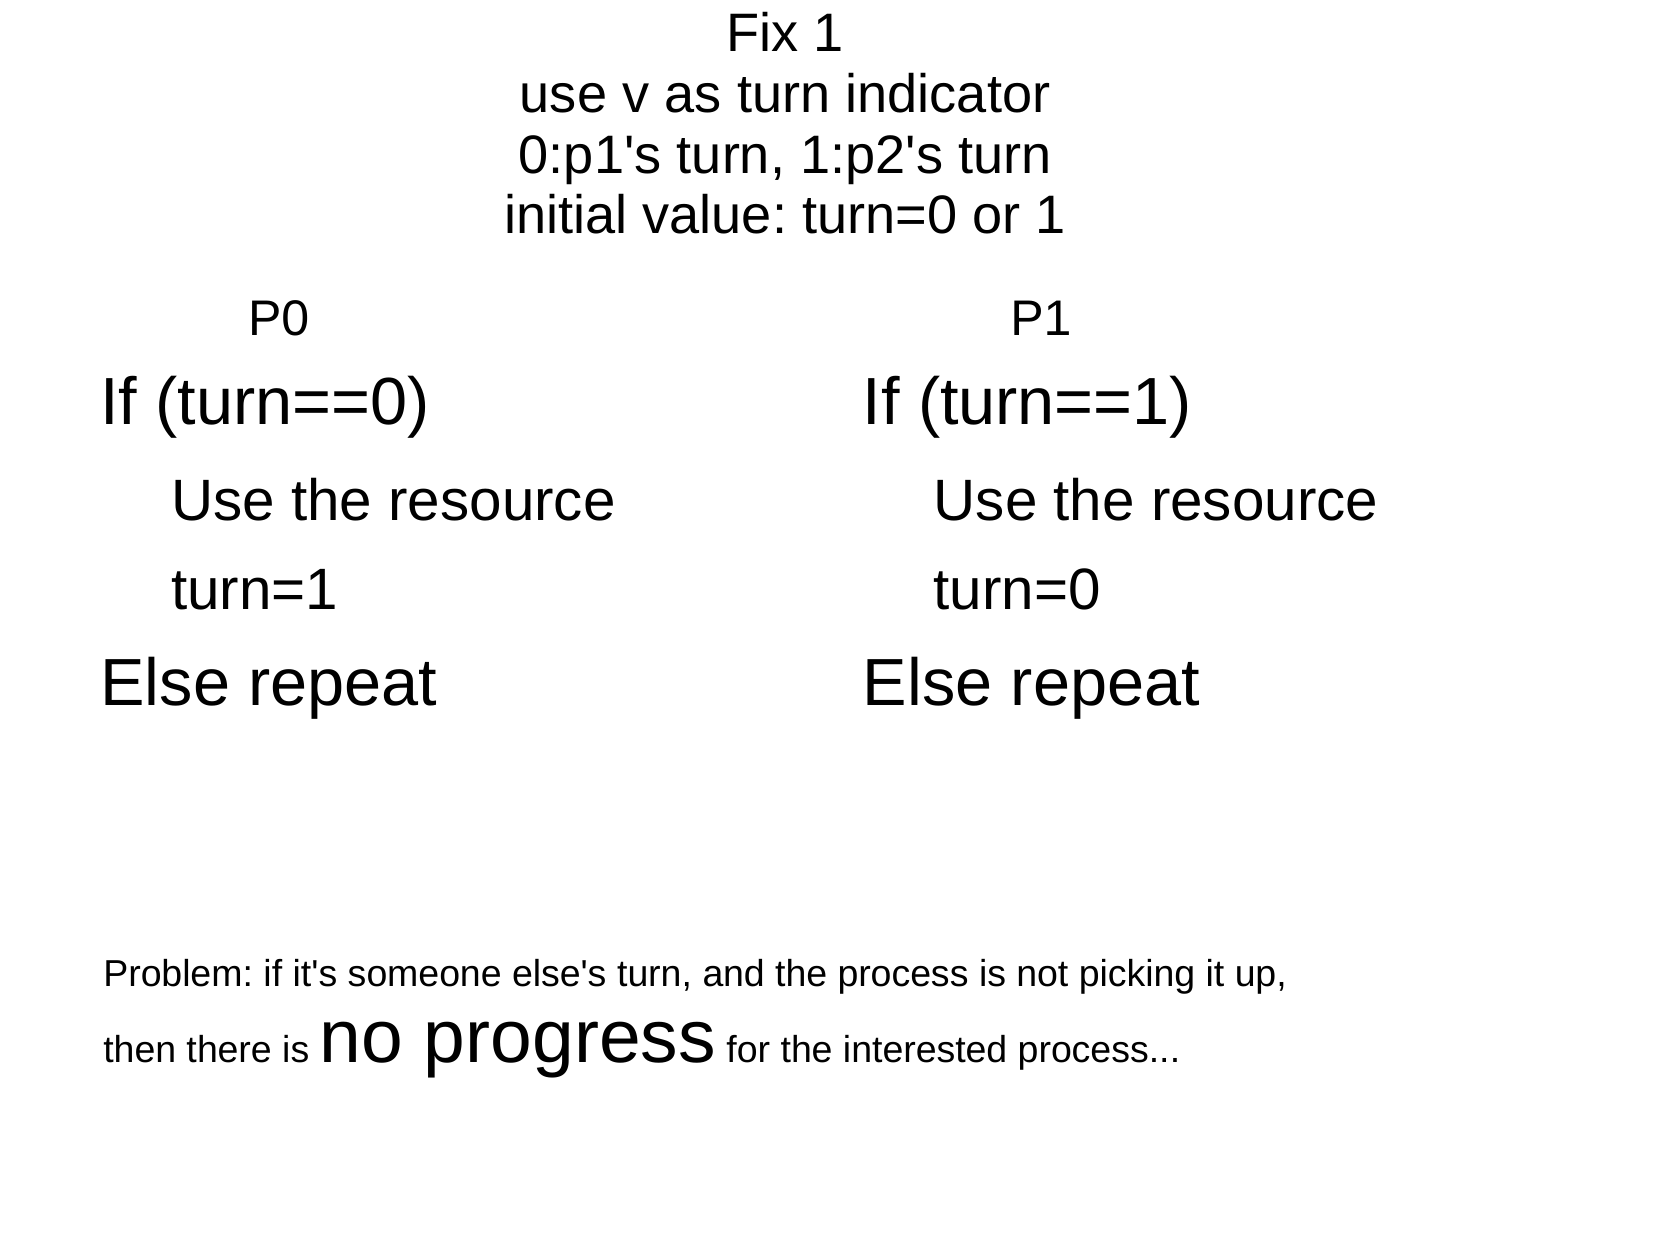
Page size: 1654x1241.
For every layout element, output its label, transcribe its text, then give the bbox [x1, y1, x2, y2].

list P1 If (turn==1) Use the resource turn=0 Else repeat [845, 290, 1572, 1109]
text_box Problem: if it's someone else's turn, and the process is not picking it up, then there is no progress for the interested process... [88, 944, 1565, 1100]
title Fix 1 use v as turn indicator 0:p1's turn, 1:p2's turn initial value: turn=0 or 1 [0, 0, 1571, 266]
list P0 If (turn==0) Use the resource turn=1 Else repeat [82, 290, 809, 1109]
